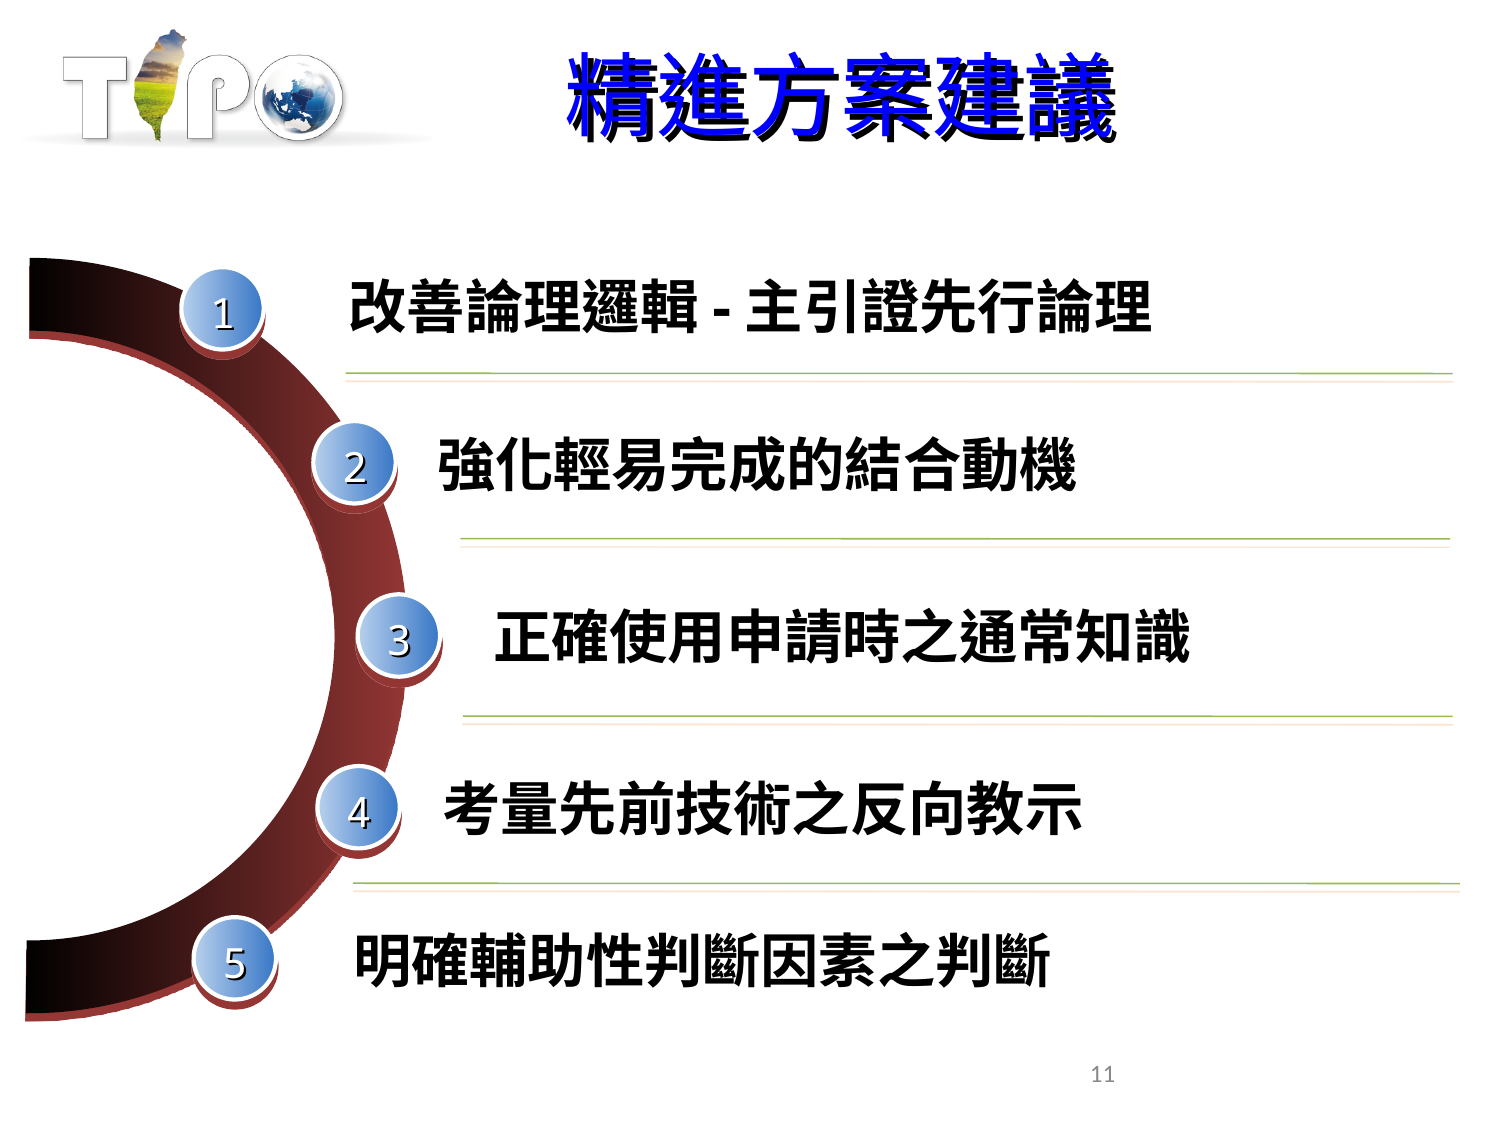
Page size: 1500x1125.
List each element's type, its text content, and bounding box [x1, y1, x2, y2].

text_box 4 [317, 766, 400, 849]
text_box 強化輕易完成的結合動機 [422, 421, 1471, 506]
text_box 改善論理邏輯-主引證先行論理 [334, 262, 1453, 347]
text_box 1 [181, 267, 264, 350]
text_box 3 [357, 594, 441, 677]
text_box 考量先前技術之反向教示 [428, 764, 1447, 849]
text_box 明確輔助性判斷因素之判斷 [292, 917, 1415, 1002]
text_box 11 [1074, 1042, 1426, 1103]
text_box [25, 257, 406, 1014]
text_box 精進方案建議 [64, 30, 1451, 188]
text_box 2 [313, 421, 396, 504]
text_box 正確使用申請時之通常知識 [478, 593, 1480, 678]
text_box 5 [193, 917, 276, 1000]
